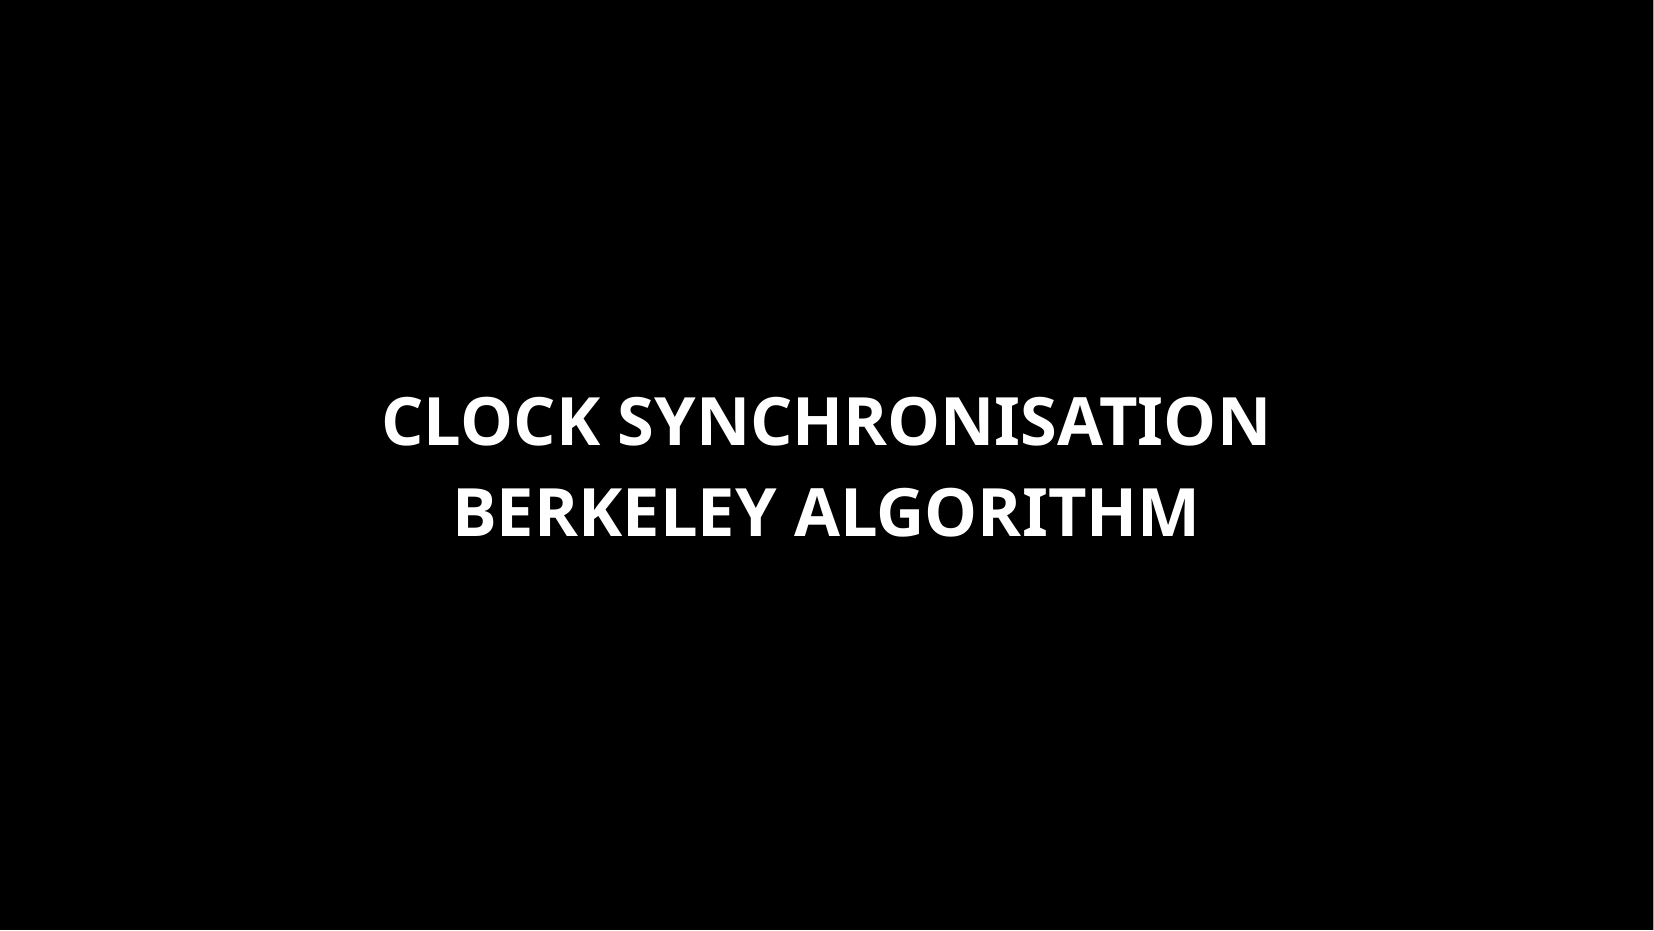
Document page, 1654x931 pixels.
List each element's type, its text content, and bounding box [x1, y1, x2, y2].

title CLOCK SYNCHRONISATION BERKELEY ALGORITHM [82, 384, 1571, 547]
